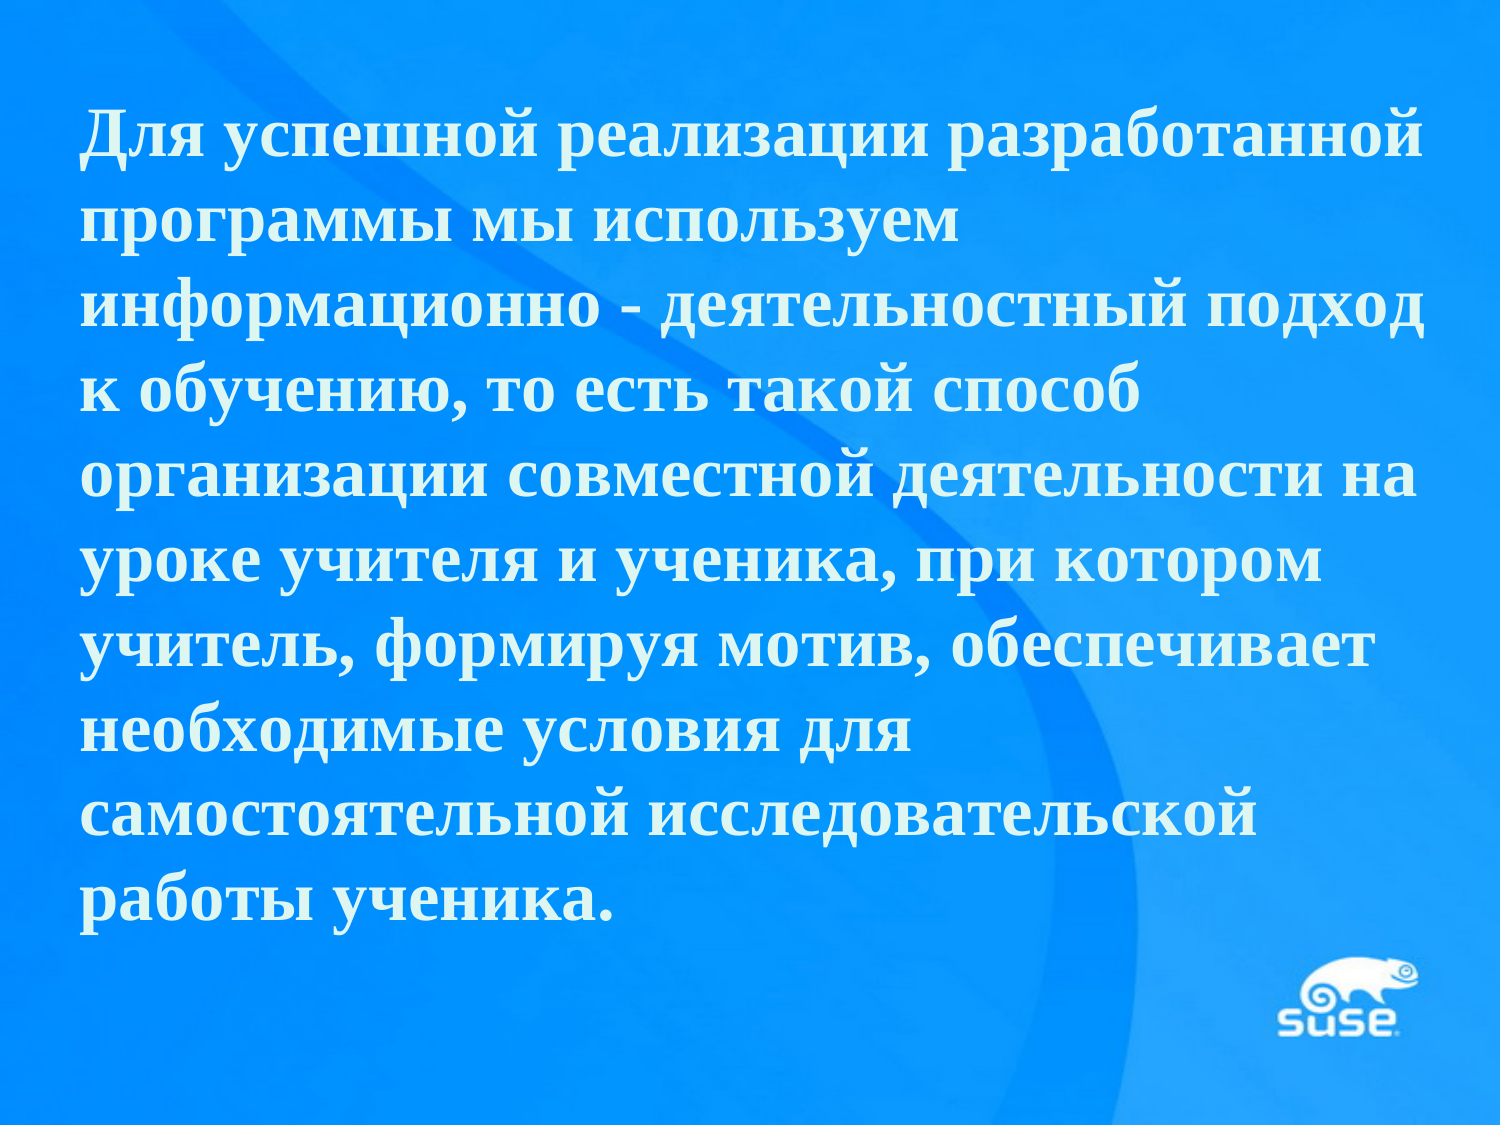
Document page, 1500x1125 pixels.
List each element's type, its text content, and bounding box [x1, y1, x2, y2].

picture [0, 0, 1500, 1125]
text_box Для успешной реализации разработанной программы мы используем информационно - деятельностный подход к обучению, то есть такой способ организации совместной деятельности на уроке учителя и ученика, при котором учитель, формируя мотив, обеспечивает необходимые условия для самостоятельной исследовательской работы ученика. [64, 78, 1447, 835]
